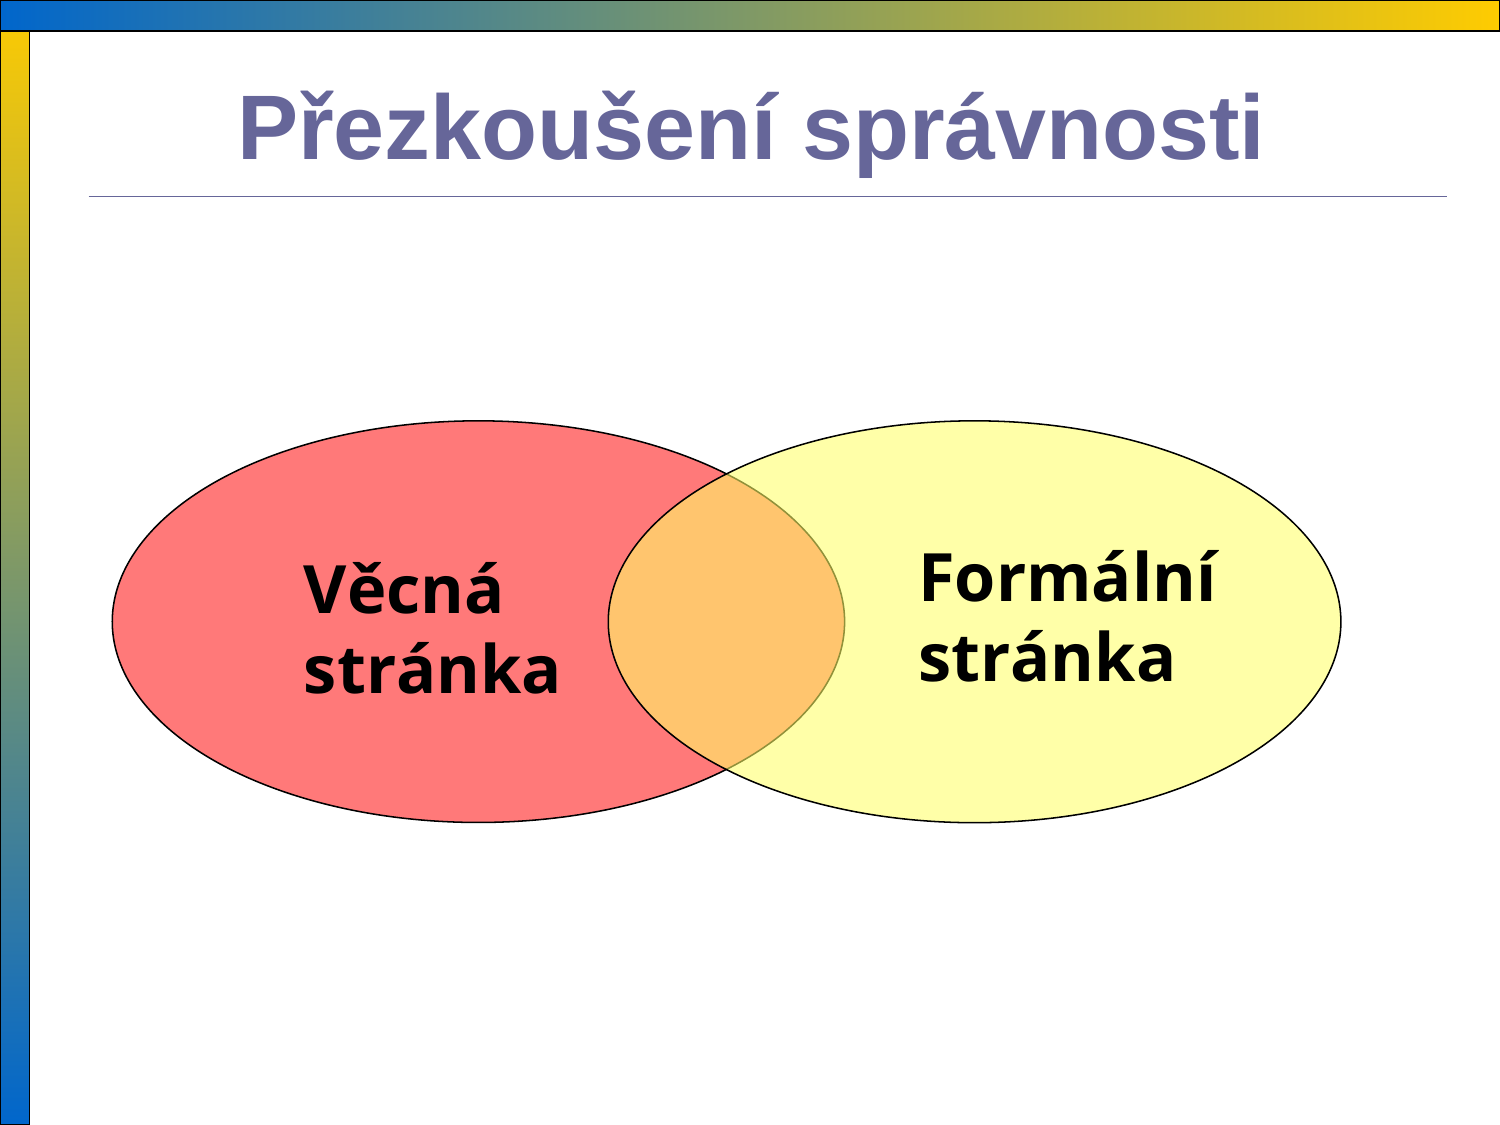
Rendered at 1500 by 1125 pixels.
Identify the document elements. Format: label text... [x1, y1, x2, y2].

title Přezkoušení správnosti [76, 54, 1427, 186]
text_box [0, 0, 1500, 1125]
text_box Věcná stránka [289, 538, 739, 715]
text_box Formální stránka [903, 527, 1306, 703]
text_box [112, 420, 1341, 823]
